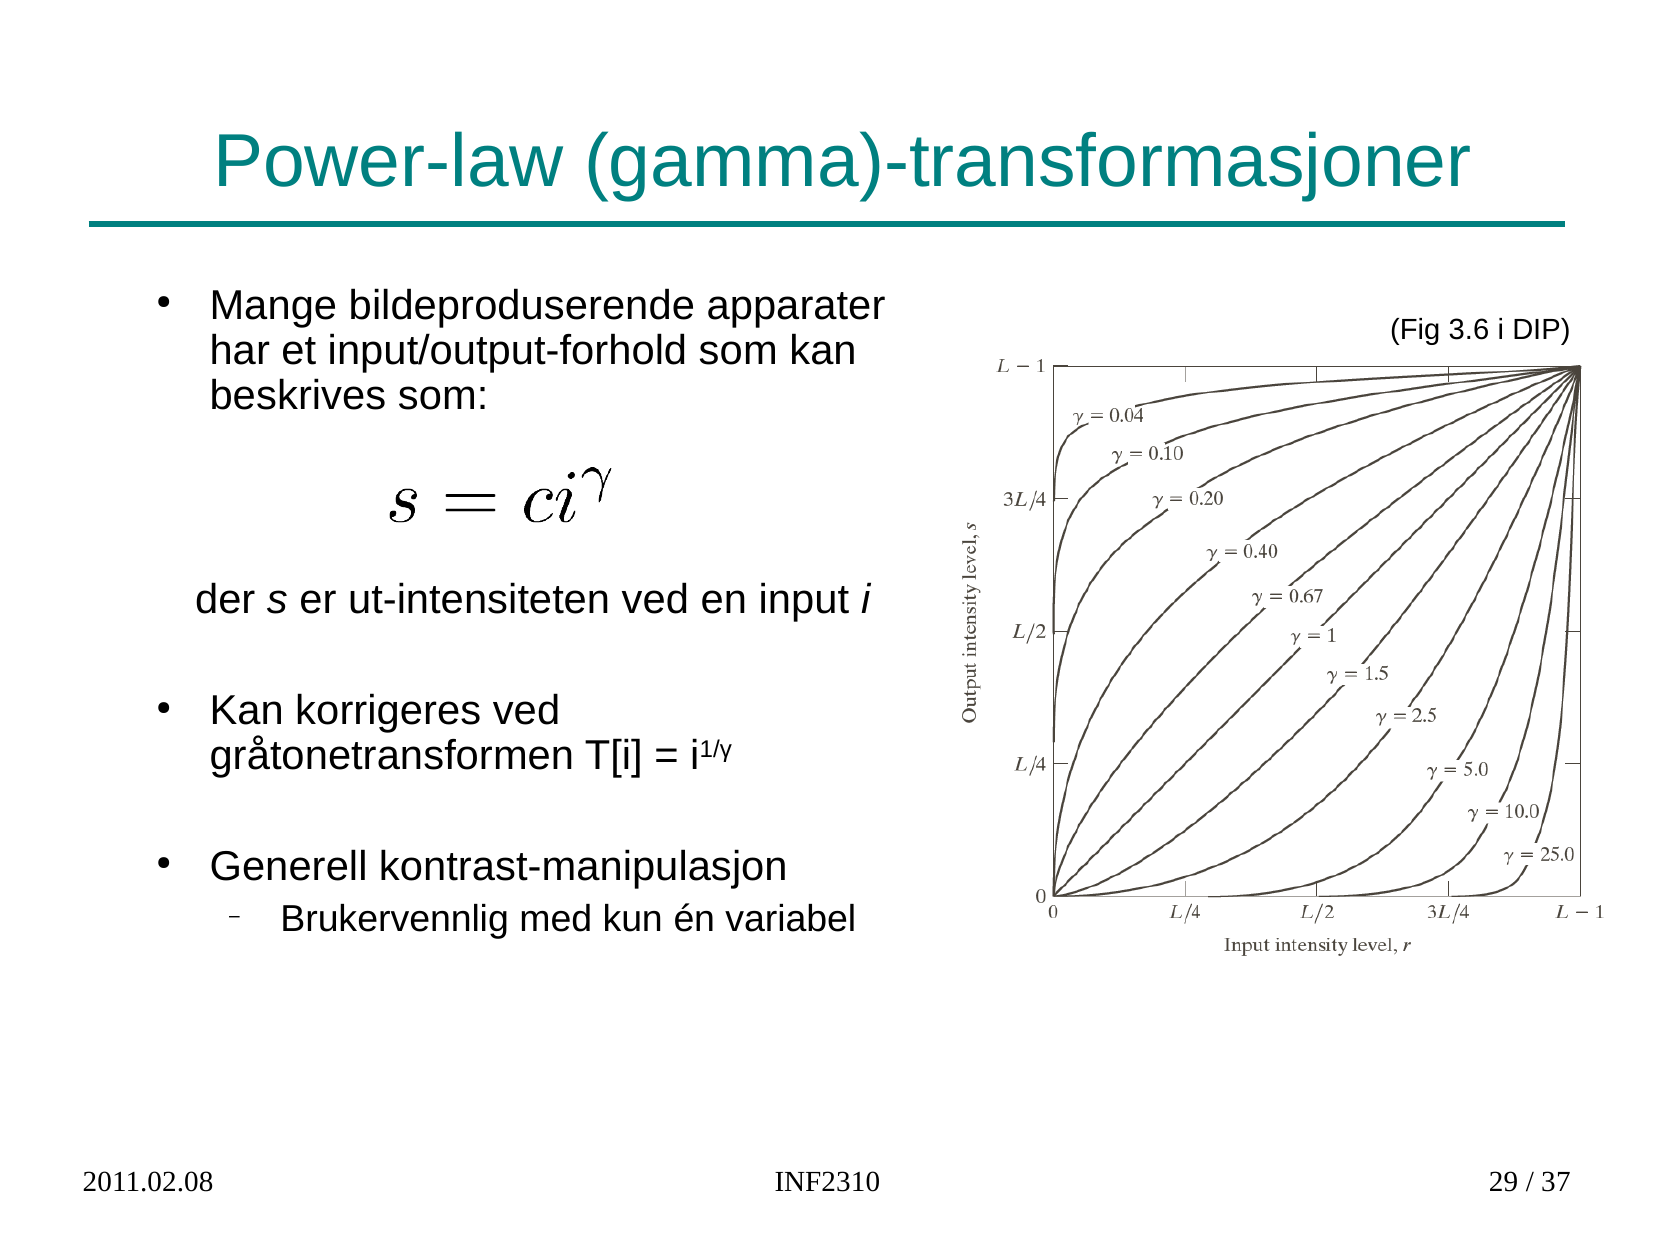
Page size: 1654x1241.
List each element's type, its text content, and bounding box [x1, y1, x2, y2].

text_box (Fig 3.6 i DIP) [1375, 302, 1586, 353]
picture [948, 351, 1605, 959]
list Mange bildeproduserende apparater har et input/output-forhold som kan beskrives som: der s er ut-intensiteten ved en input i Kan korrigeres ved gråtonetransformen T[i] = i1/γ Generell kontrast-manipulasjon Brukervennlig med kun én variabel [123, 275, 925, 1220]
title Power-law (gamma)-transformasjoner [86, 66, 1600, 246]
picture [380, 456, 621, 532]
